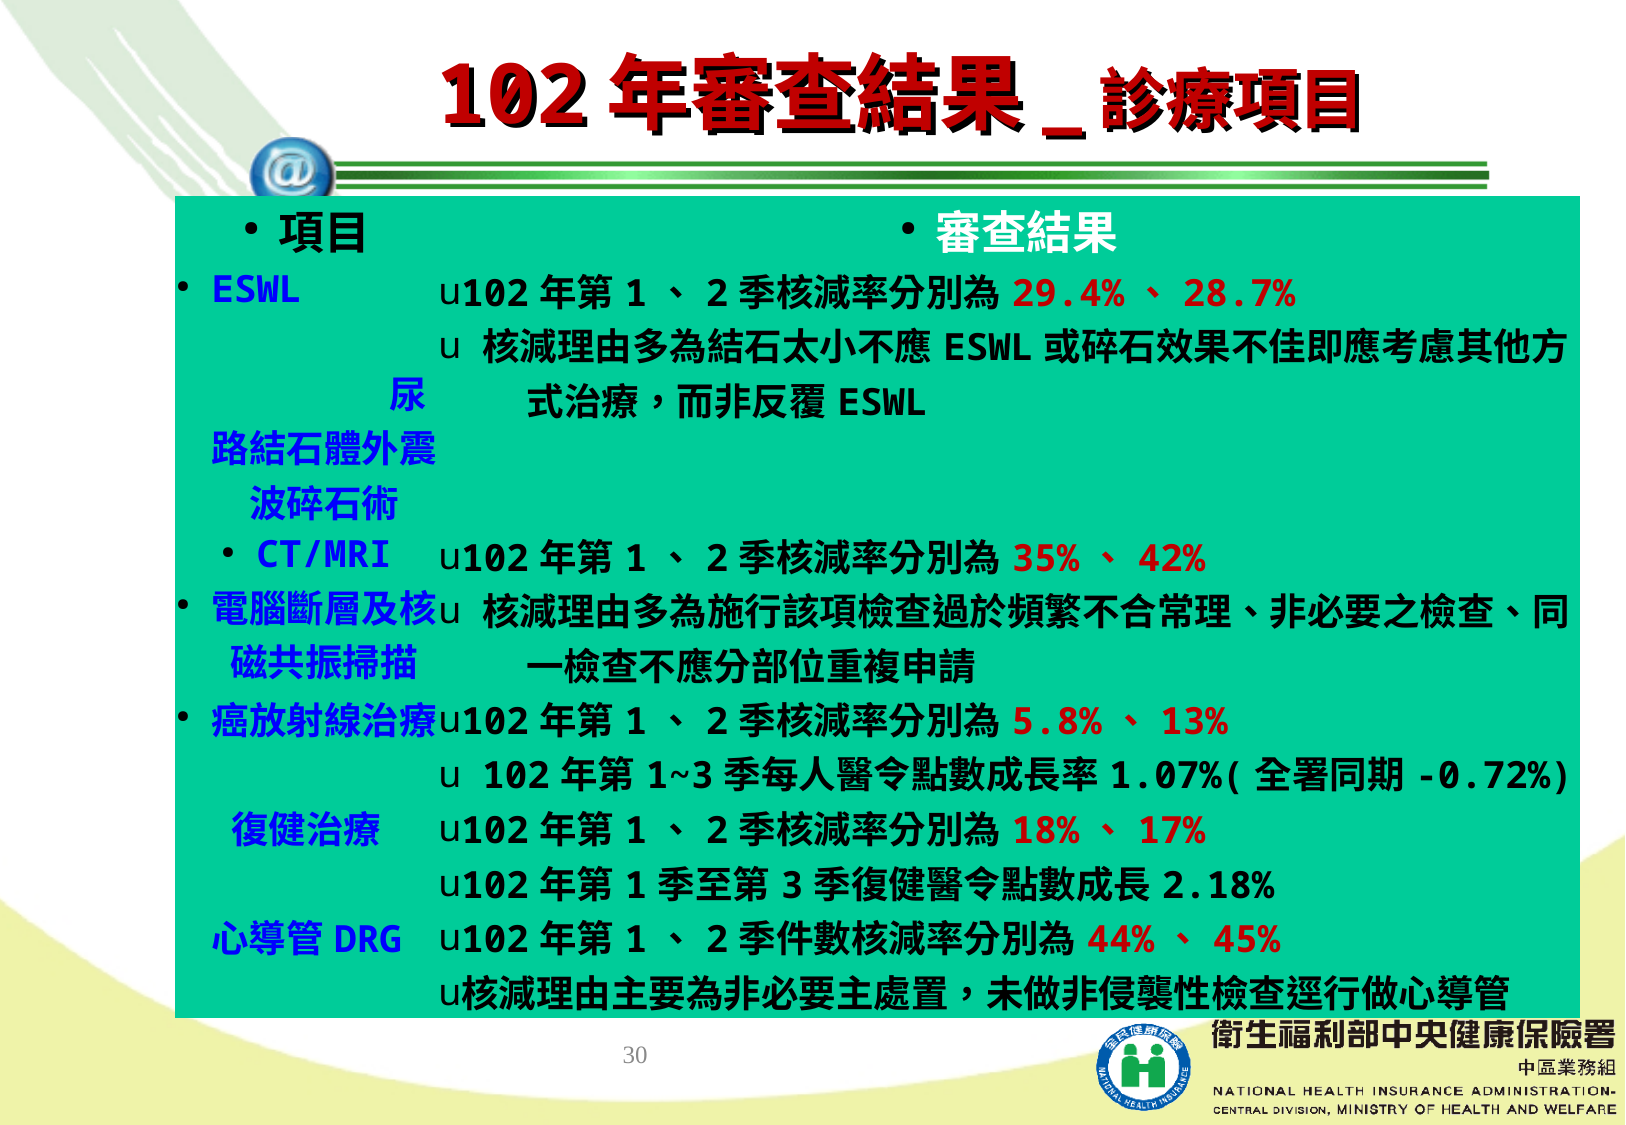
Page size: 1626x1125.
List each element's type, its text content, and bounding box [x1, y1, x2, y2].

table_cell 102年第1、2季件數核減率分別為44%、45% 核減理由主要為非必要主處置，未做非侵襲性檢查逕行做心導管 [438, 909, 1580, 1018]
table_cell CT/MRI 電腦斷層及核磁共振掃描 [175, 528, 438, 691]
table_cell 102年第1、2季核減率分別為35%、42% 核減理由多為施行該項檢查過於頻繁不合常理、非必要之檢查、同一檢查不應分部位重複申請 [438, 528, 1580, 691]
table_cell ESWL 尿路結石體外震波碎石術 [175, 263, 438, 528]
title 102年審查結果_診療項目 [292, 31, 1510, 149]
table_cell 心導管DRG [175, 909, 438, 1018]
table_cell 復健治療 [175, 800, 438, 909]
table_cell 102年第1、2季核減率分別為29.4%、28.7% 核減理由多為結石太小不應ESWL或碎石效果不佳即應考慮其他方式治療，而非反覆ESWL [438, 263, 1580, 528]
table_header 審查結果 [438, 196, 1580, 263]
table_cell 癌放射線治療 [175, 691, 438, 800]
table_cell 102年第1、2季核減率分別為5.8%、13% 102年第1~3季每人醫令點數成長率1.07%(全署同期-0.72%) [438, 691, 1580, 800]
text_box [607, 1023, 987, 1084]
table_header 項目 [175, 196, 438, 263]
table_cell 102年第1、2季核減率分別為18%、17% 102年第1季至第3季復健醫令點數成長2.18% [438, 800, 1580, 909]
